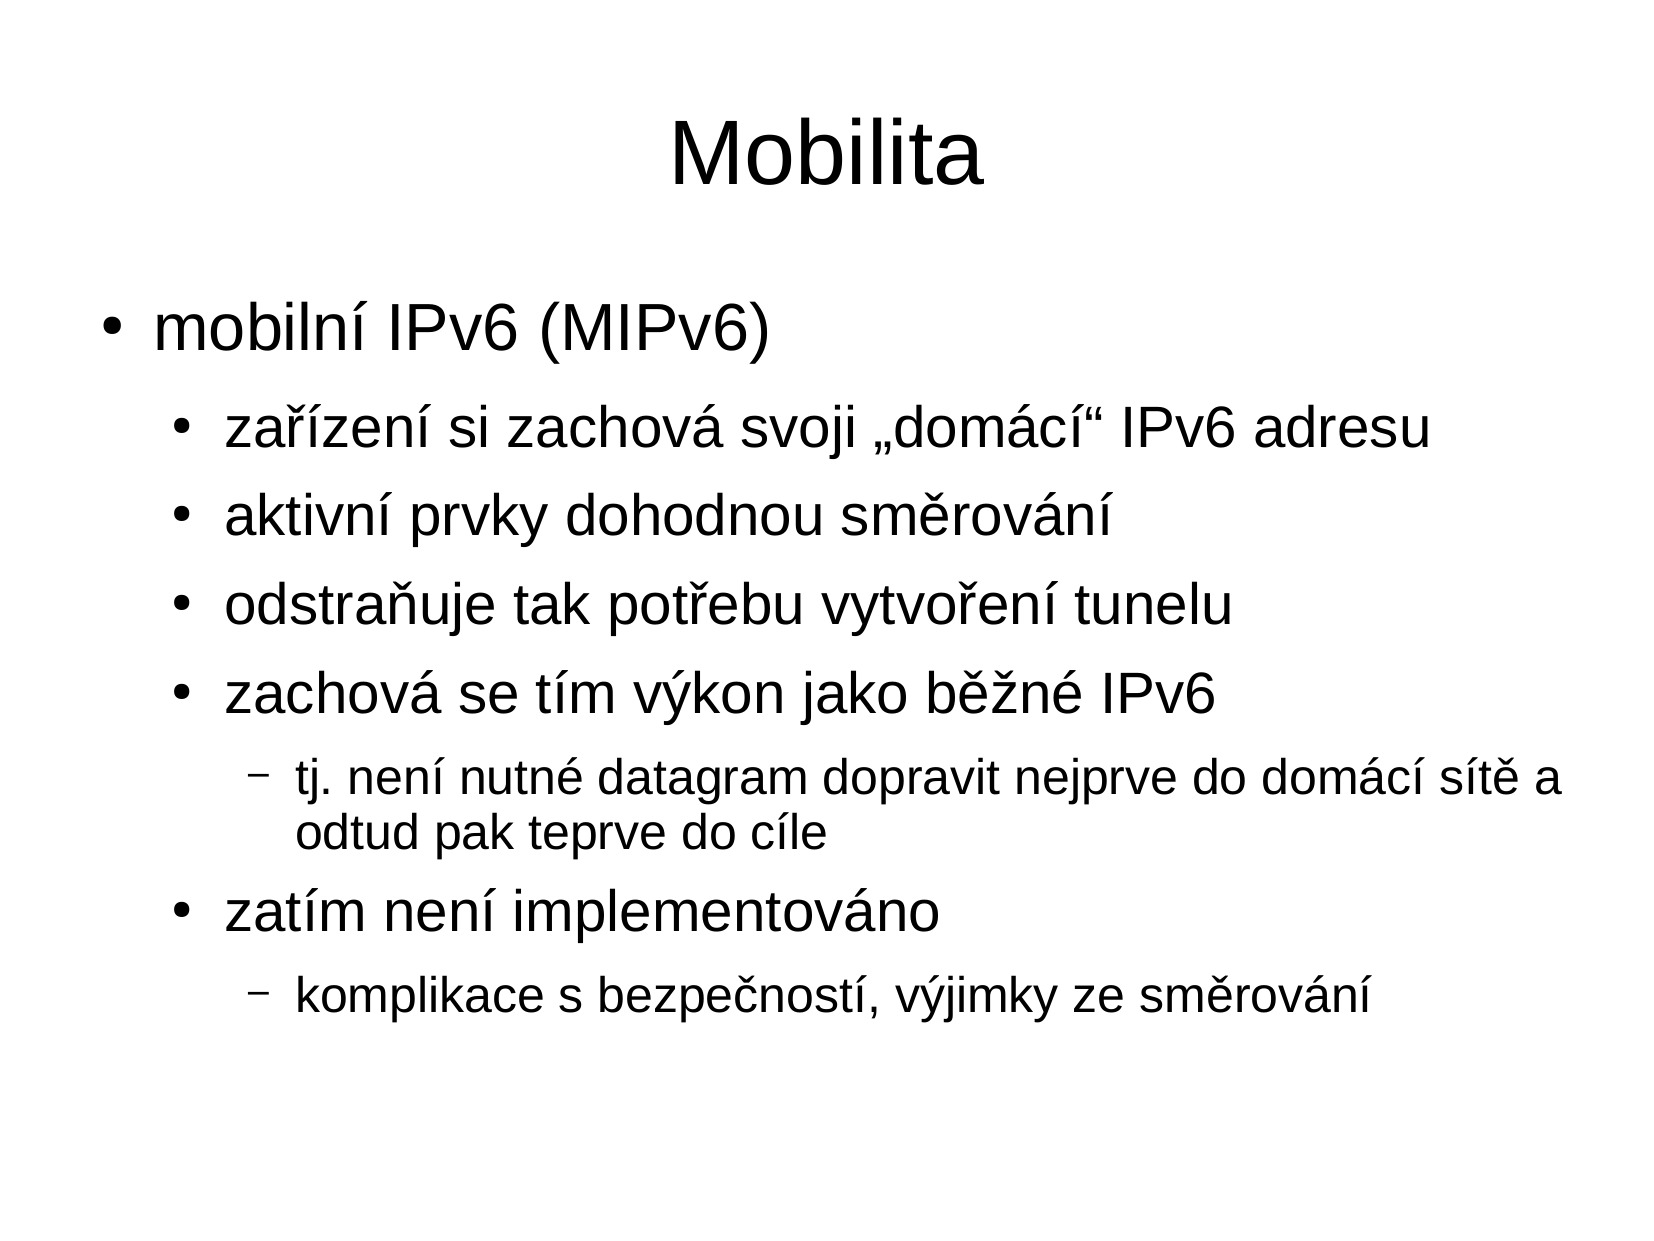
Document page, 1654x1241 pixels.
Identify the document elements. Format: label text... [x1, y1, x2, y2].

title Mobilita [82, 49, 1571, 257]
list mobilní IPv6 (MIPv6) zařízení si zachová svoji „domácí“ IPv6 adresu aktivní prvky dohodnou směrování odstraňuje tak potřebu vytvoření tunelu zachová se tím výkon jako běžné IPv6 tj. není nutné datagram dopravit nejprve do domácí sítě a odtud pak teprve do cíle zatím není implementováno komplikace s bezpečností, výjimky ze směrování [82, 290, 1571, 1109]
